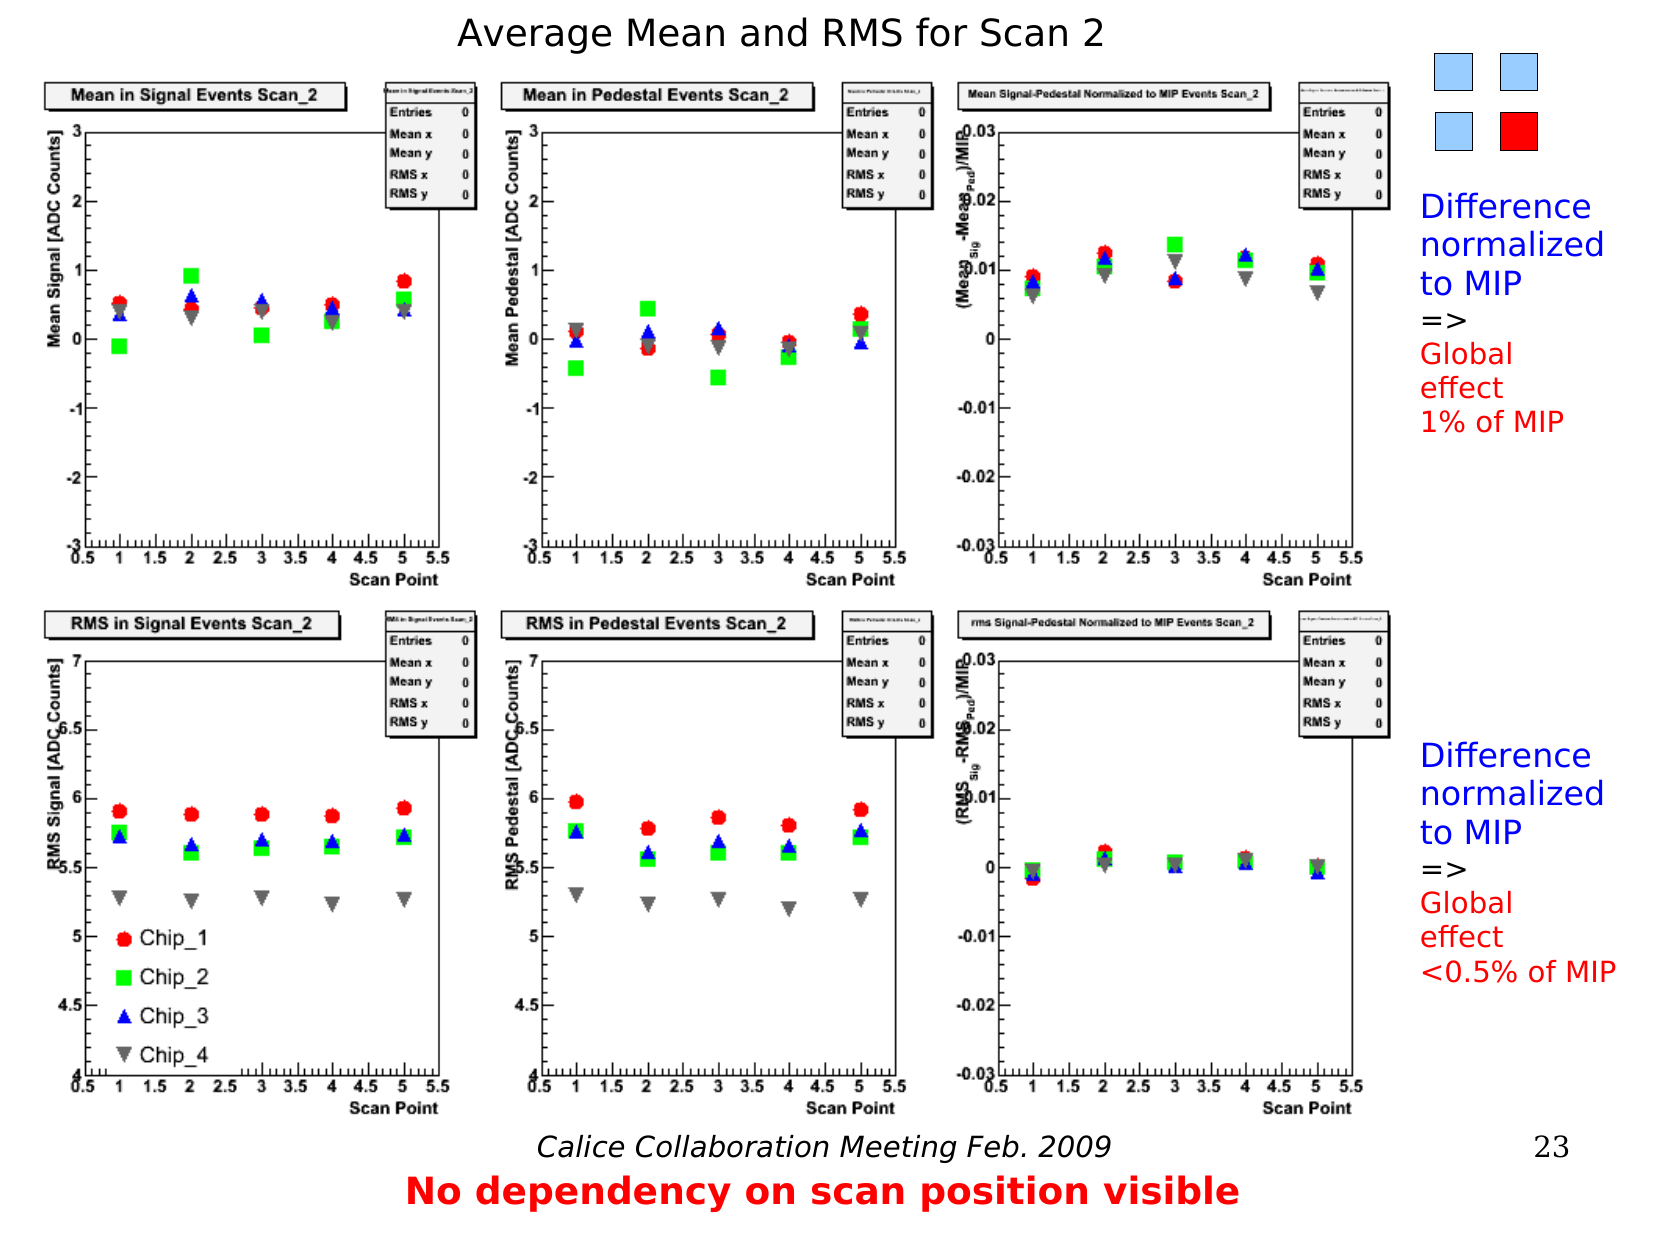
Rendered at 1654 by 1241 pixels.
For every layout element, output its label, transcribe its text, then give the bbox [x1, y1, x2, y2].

text_box [1435, 112, 1473, 151]
text_box Difference normalized to MIP => Global effect <0.5% of MIP [1405, 729, 1632, 1031]
text_box No dependency on scan position visible [389, 1162, 1238, 1221]
text_box [1500, 53, 1538, 91]
picture [35, 76, 1405, 1133]
text_box Difference normalized to MIP => Global effect 1% of MIP [1405, 180, 1617, 482]
text_box Average Mean and RMS for Scan 2 [442, 4, 1108, 64]
text_box [1500, 112, 1538, 151]
text_box [1434, 53, 1473, 91]
